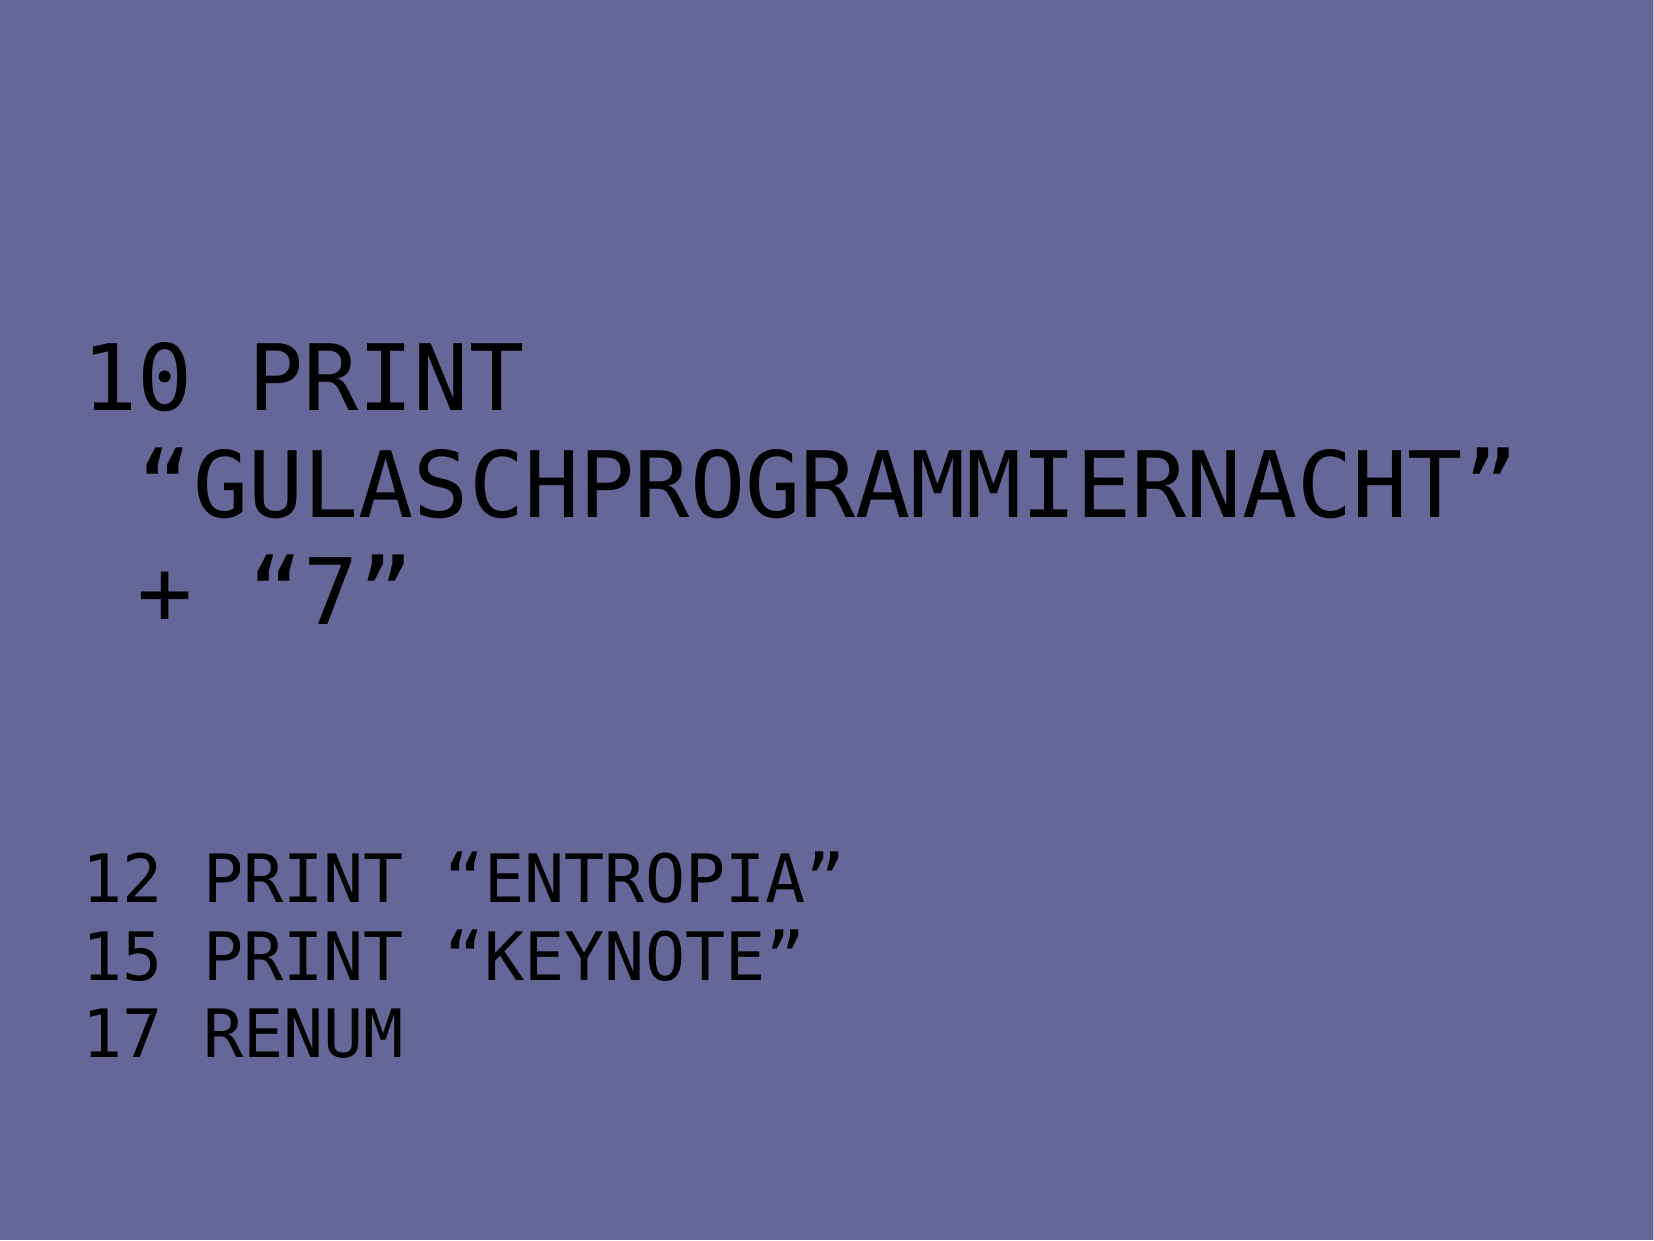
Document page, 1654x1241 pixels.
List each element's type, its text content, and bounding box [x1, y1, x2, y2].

subtitle 10 PRINT “GULASCHPROGRAMMIERNACHT” + “7” 12 PRINT “ENTROPIA” 15 PRINT “KEYNOTE” 17 RENUM [82, 297, 1571, 1102]
